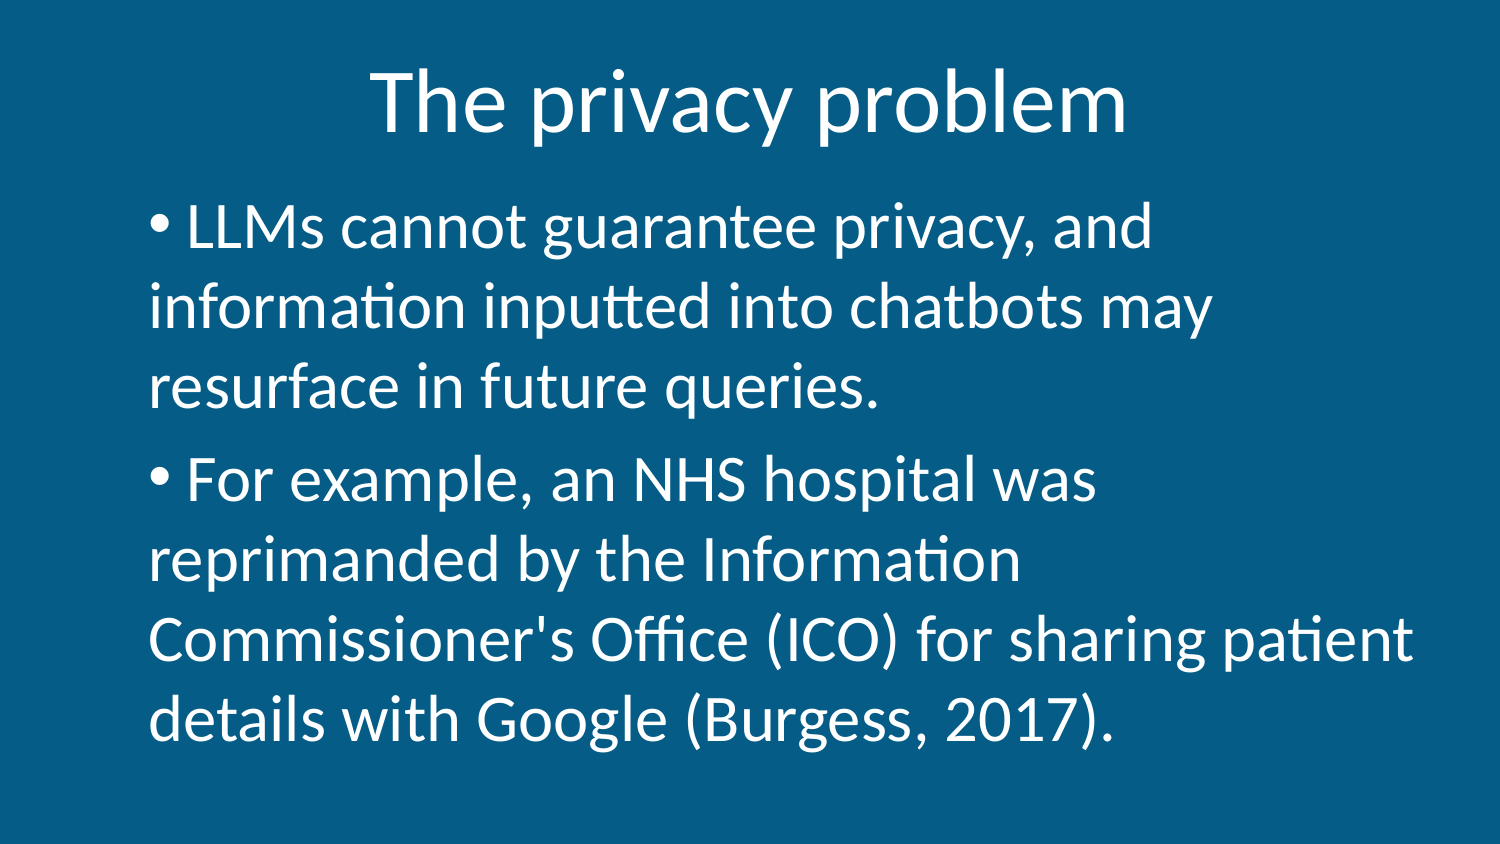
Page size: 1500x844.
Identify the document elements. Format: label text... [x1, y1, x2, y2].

title The privacy problem [75, 33, 1425, 174]
list LLMs cannot guarantee privacy, and information inputted into chatbots may resurface in future queries. For example, an NHS hospital was reprimanded by the Information Commissioner's Office (ICO) for sharing patient details with Google (Burgess, 2017). [75, 174, 1465, 816]
